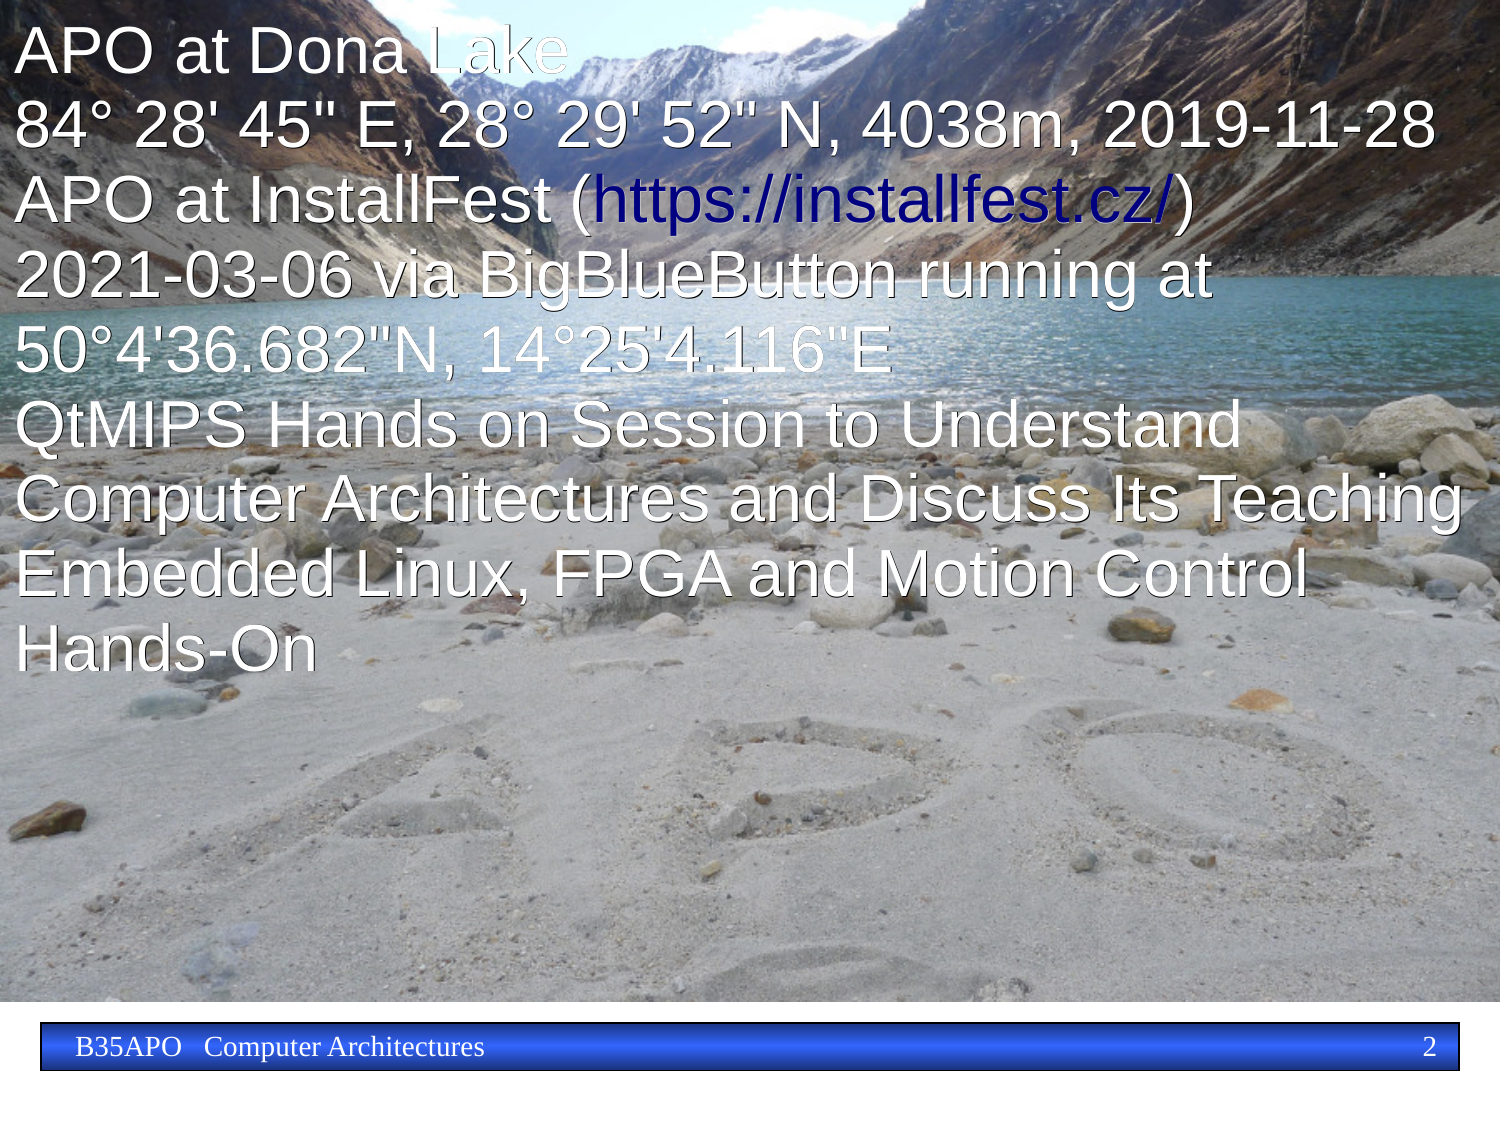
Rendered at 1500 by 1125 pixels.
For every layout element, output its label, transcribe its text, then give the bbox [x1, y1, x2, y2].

picture [0, 0, 1500, 1002]
text_box APO at Dona Lake 84° 28' 45" E, 28° 29' 52" N, 4038m, 2019-11-28 APO at InstallFest (https://installfest.cz/) 2021-03-06 via BigBlueButton running at 50°4'36.682"N, 14°25'4.116"E QtMIPS Hands on Session to Understand Computer Architectures and Discuss Its Teaching Embedded Linux, FPGA and Motion Control Hands-On [0, 5, 1488, 694]
